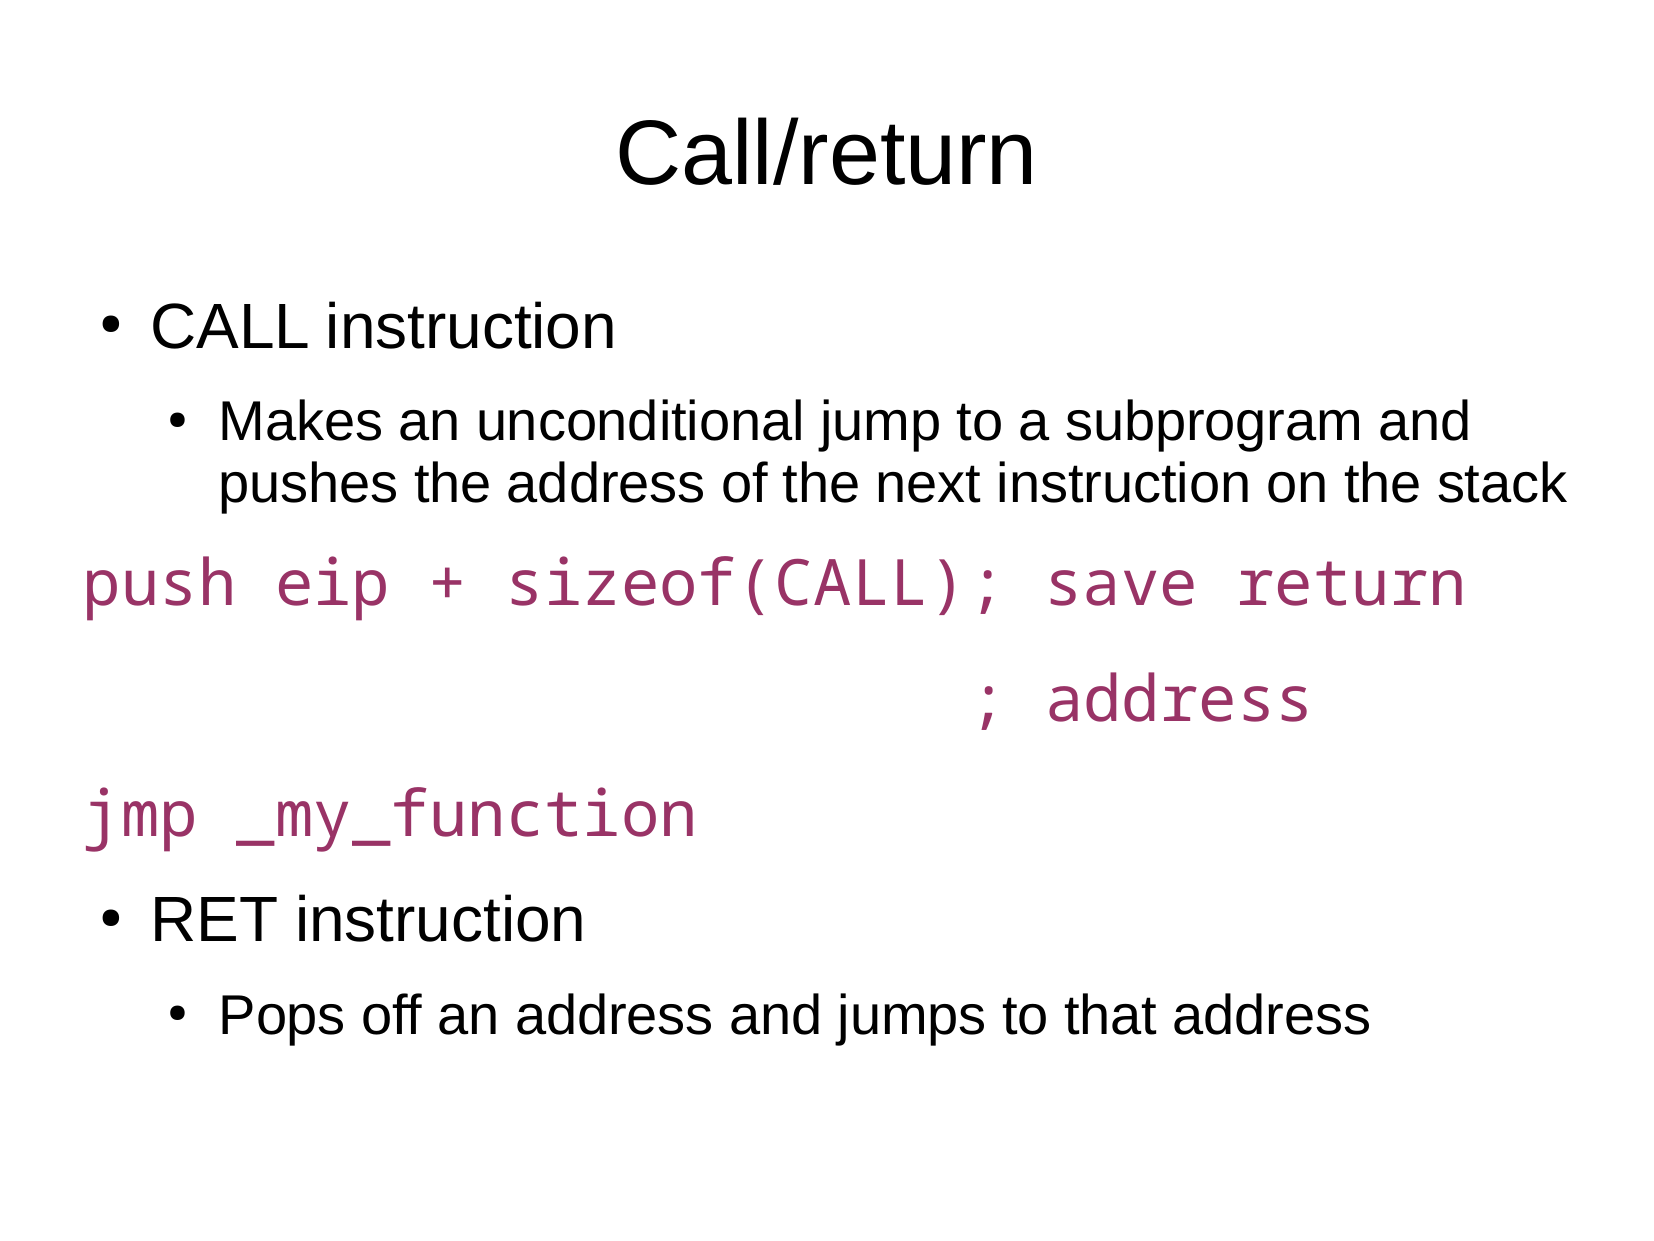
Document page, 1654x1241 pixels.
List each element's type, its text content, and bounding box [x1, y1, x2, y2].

list CALL instruction Makes an unconditional jump to a subprogram and pushes the address of the next instruction on the stack push eip + sizeof(CALL); save return ; address jmp _my_function RET instruction Pops off an address and jumps to that address [82, 290, 1571, 1109]
title Call/return [82, 49, 1571, 257]
